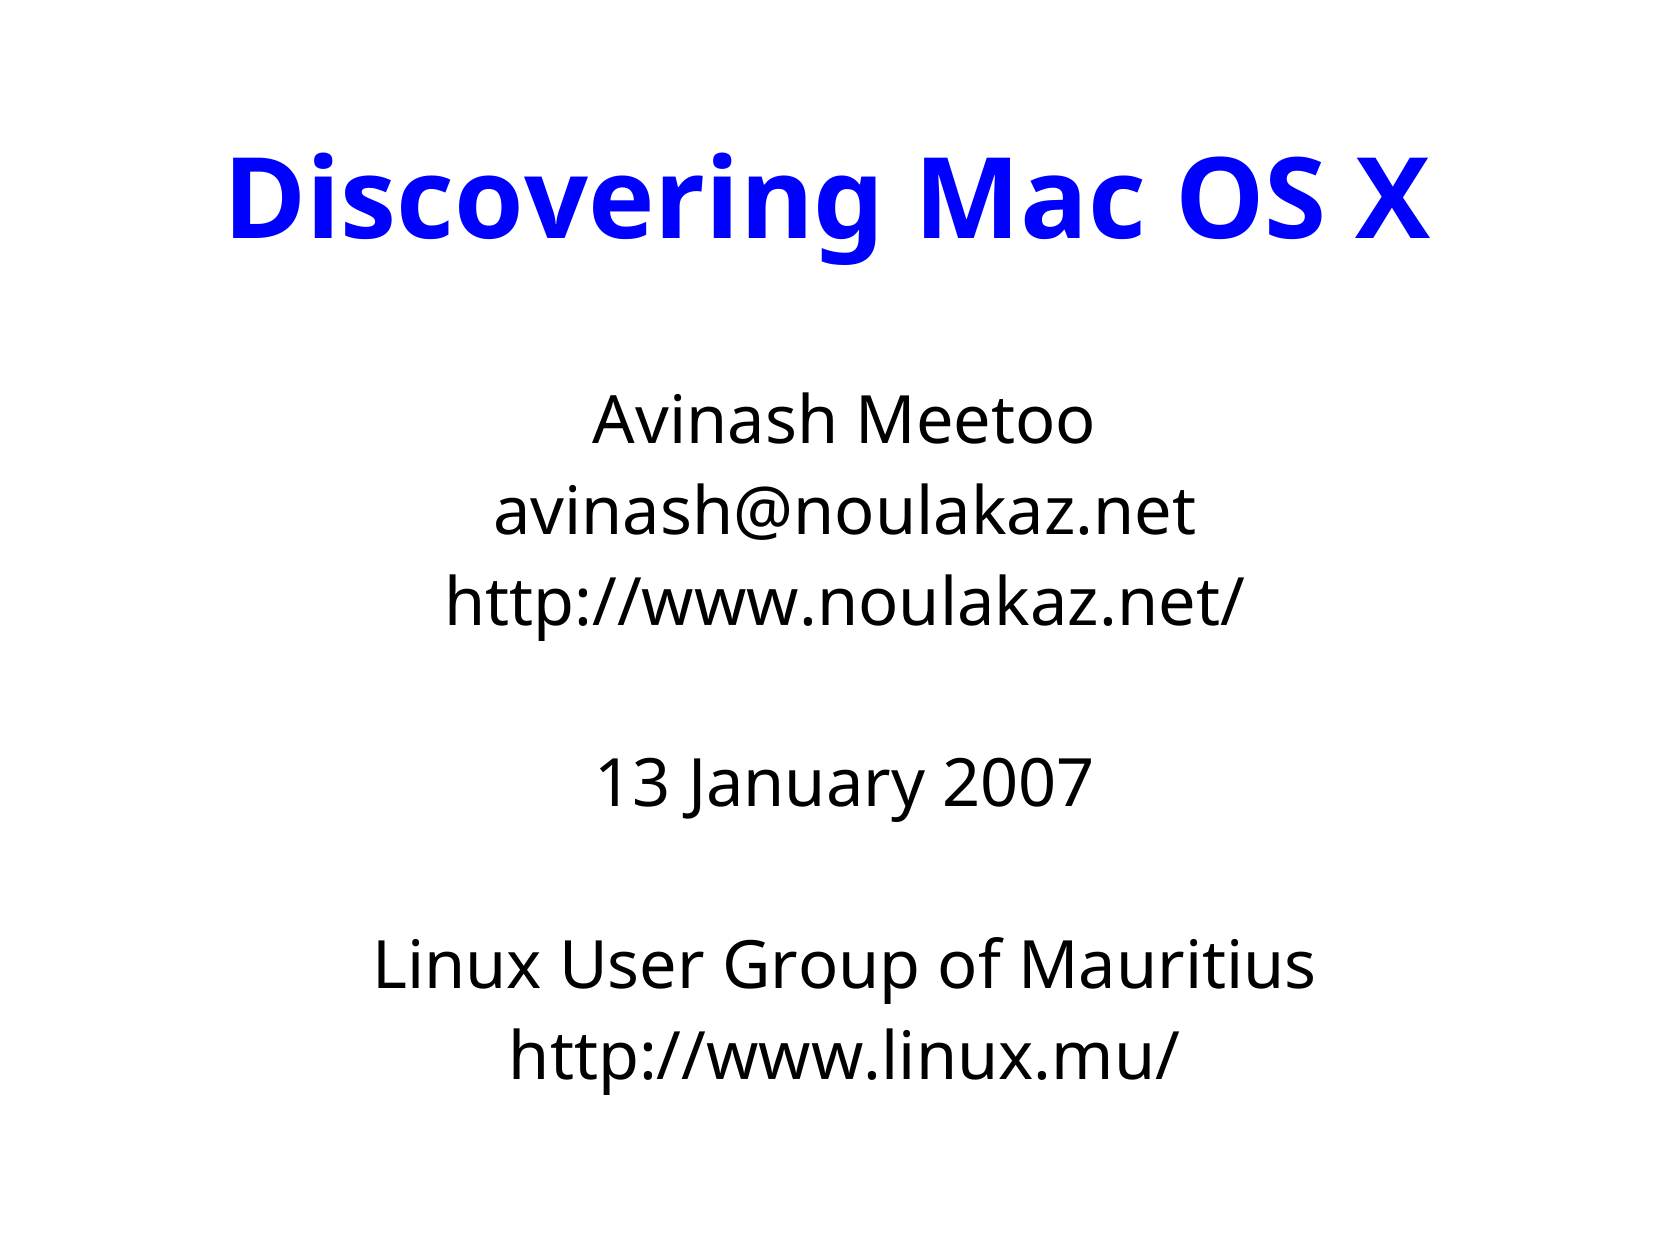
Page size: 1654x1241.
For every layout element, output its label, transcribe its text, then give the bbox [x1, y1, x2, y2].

subtitle Avinash Meetoo avinash@noulakaz.net http://www.noulakaz.net/ 13 January 2007 Linux User Group of Mauritius http://www.linux.mu/ [121, 344, 1534, 1127]
title Discovering Mac OS X [121, 91, 1534, 299]
